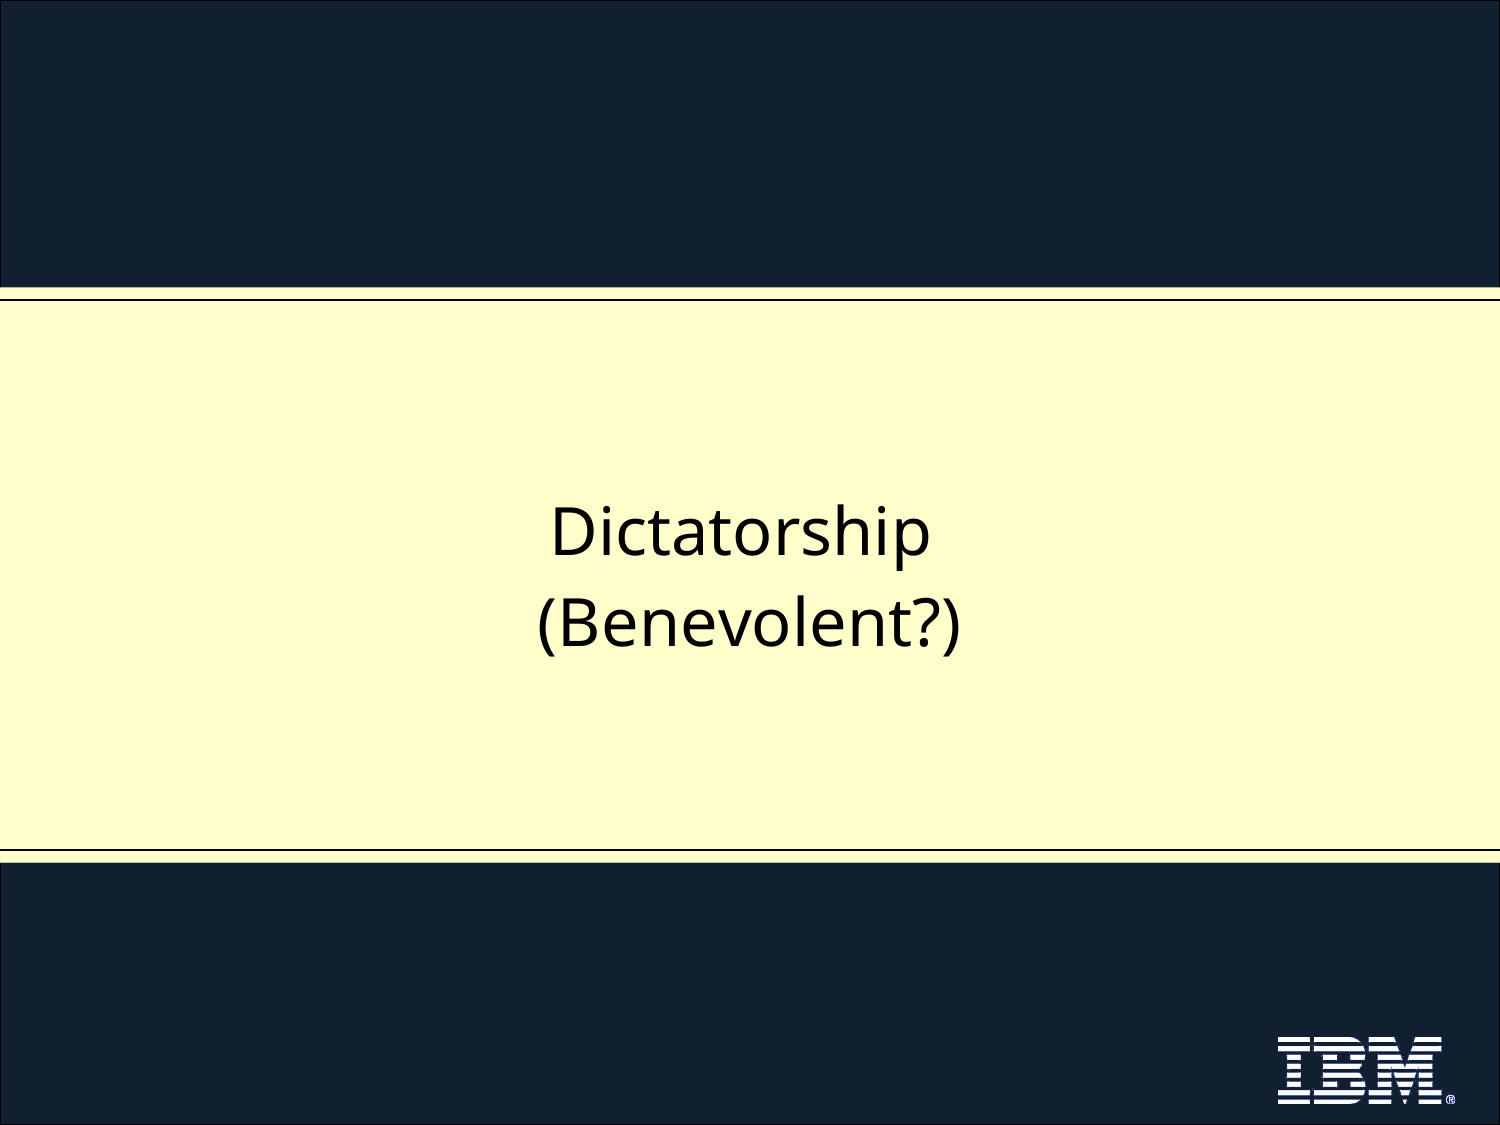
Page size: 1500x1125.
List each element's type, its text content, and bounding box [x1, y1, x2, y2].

text_box Dictatorship (Benevolent?) [0, 851, 1500, 863]
picture [1278, 1037, 1484, 1104]
text_box Dictatorship (Benevolent?) [0, 287, 1500, 299]
text_box Dictatorship (Benevolent?) [0, 301, 1500, 849]
